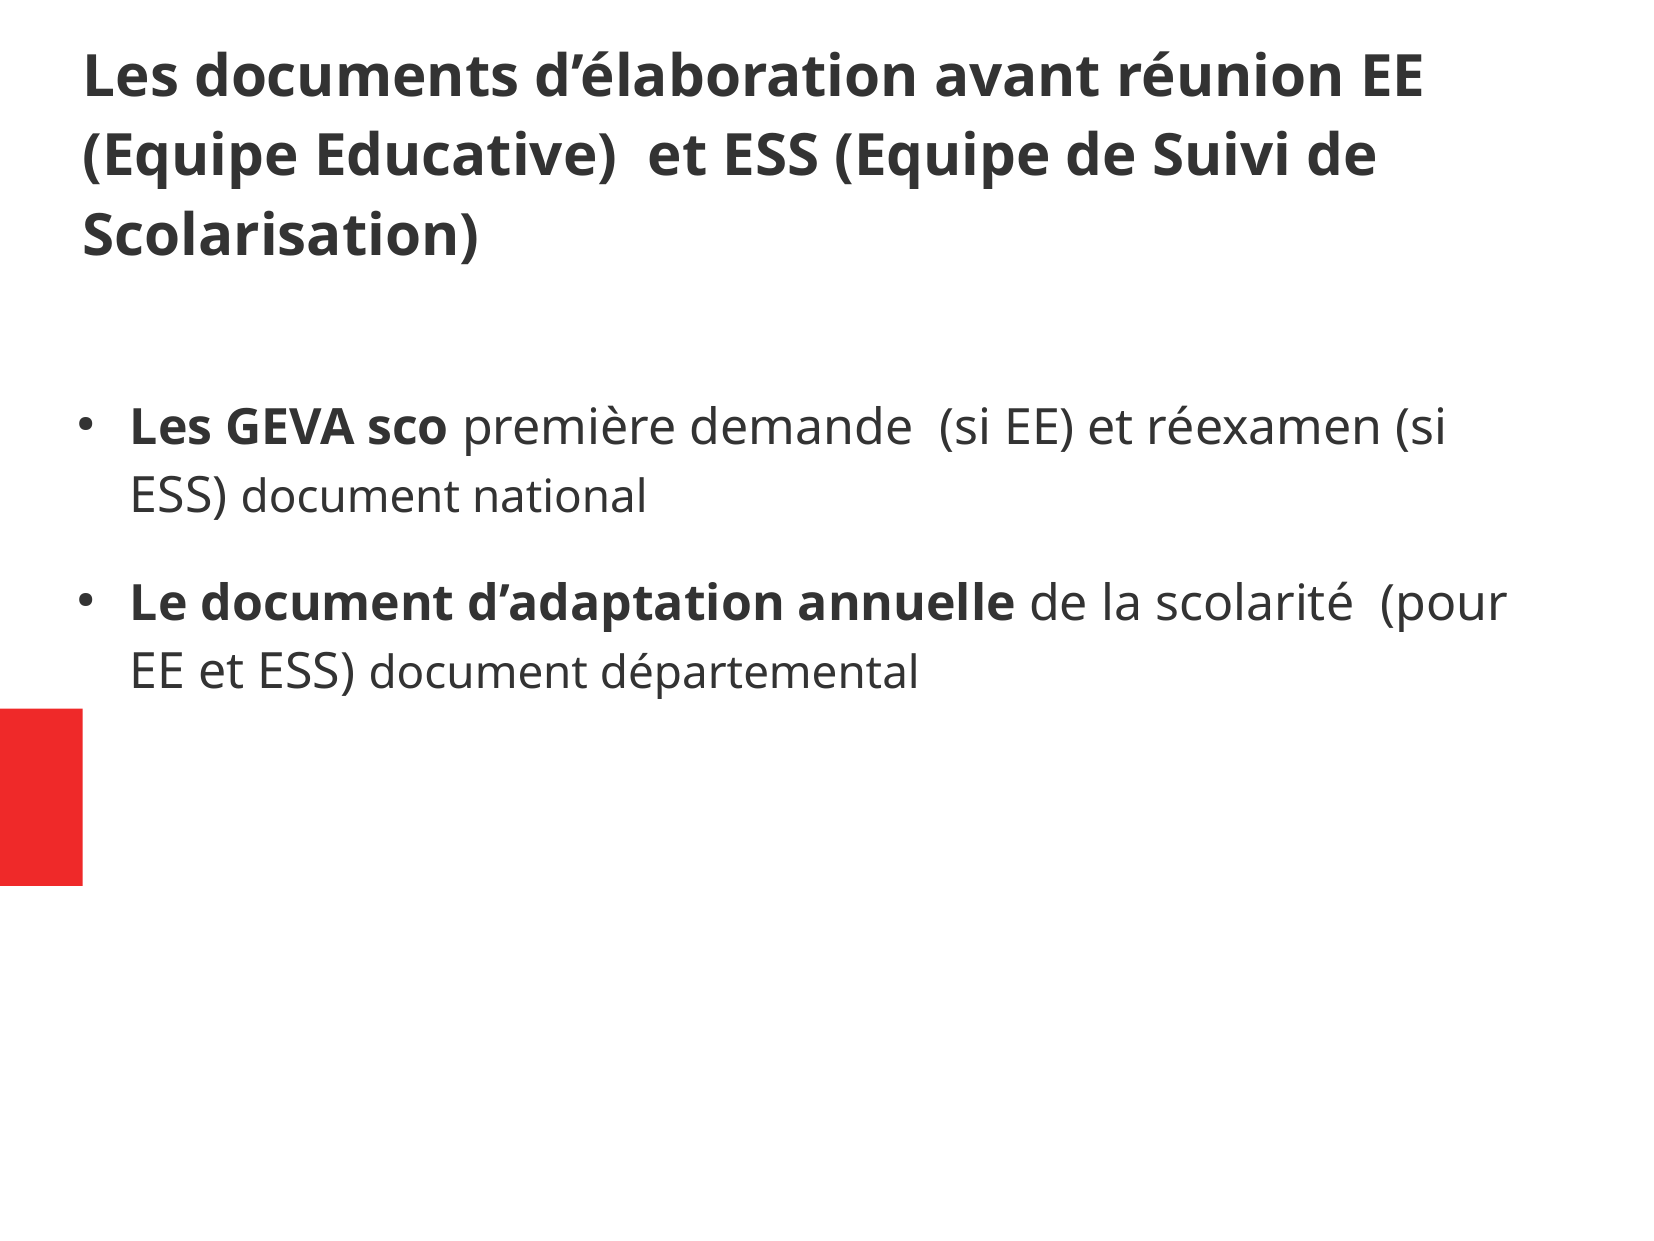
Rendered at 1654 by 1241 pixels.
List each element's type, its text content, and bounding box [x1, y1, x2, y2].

list Les GEVA sco première demande (si EE) et réexamen (si ESS) document national Le document d’adaptation annuelle de la scolarité (pour EE et ESS) document départemental [59, 283, 1548, 1003]
title Les documents d’élaboration avant réunion EE (Equipe Educative) et ESS (Equipe de Suivi de Scolarisation) [82, 31, 1571, 275]
